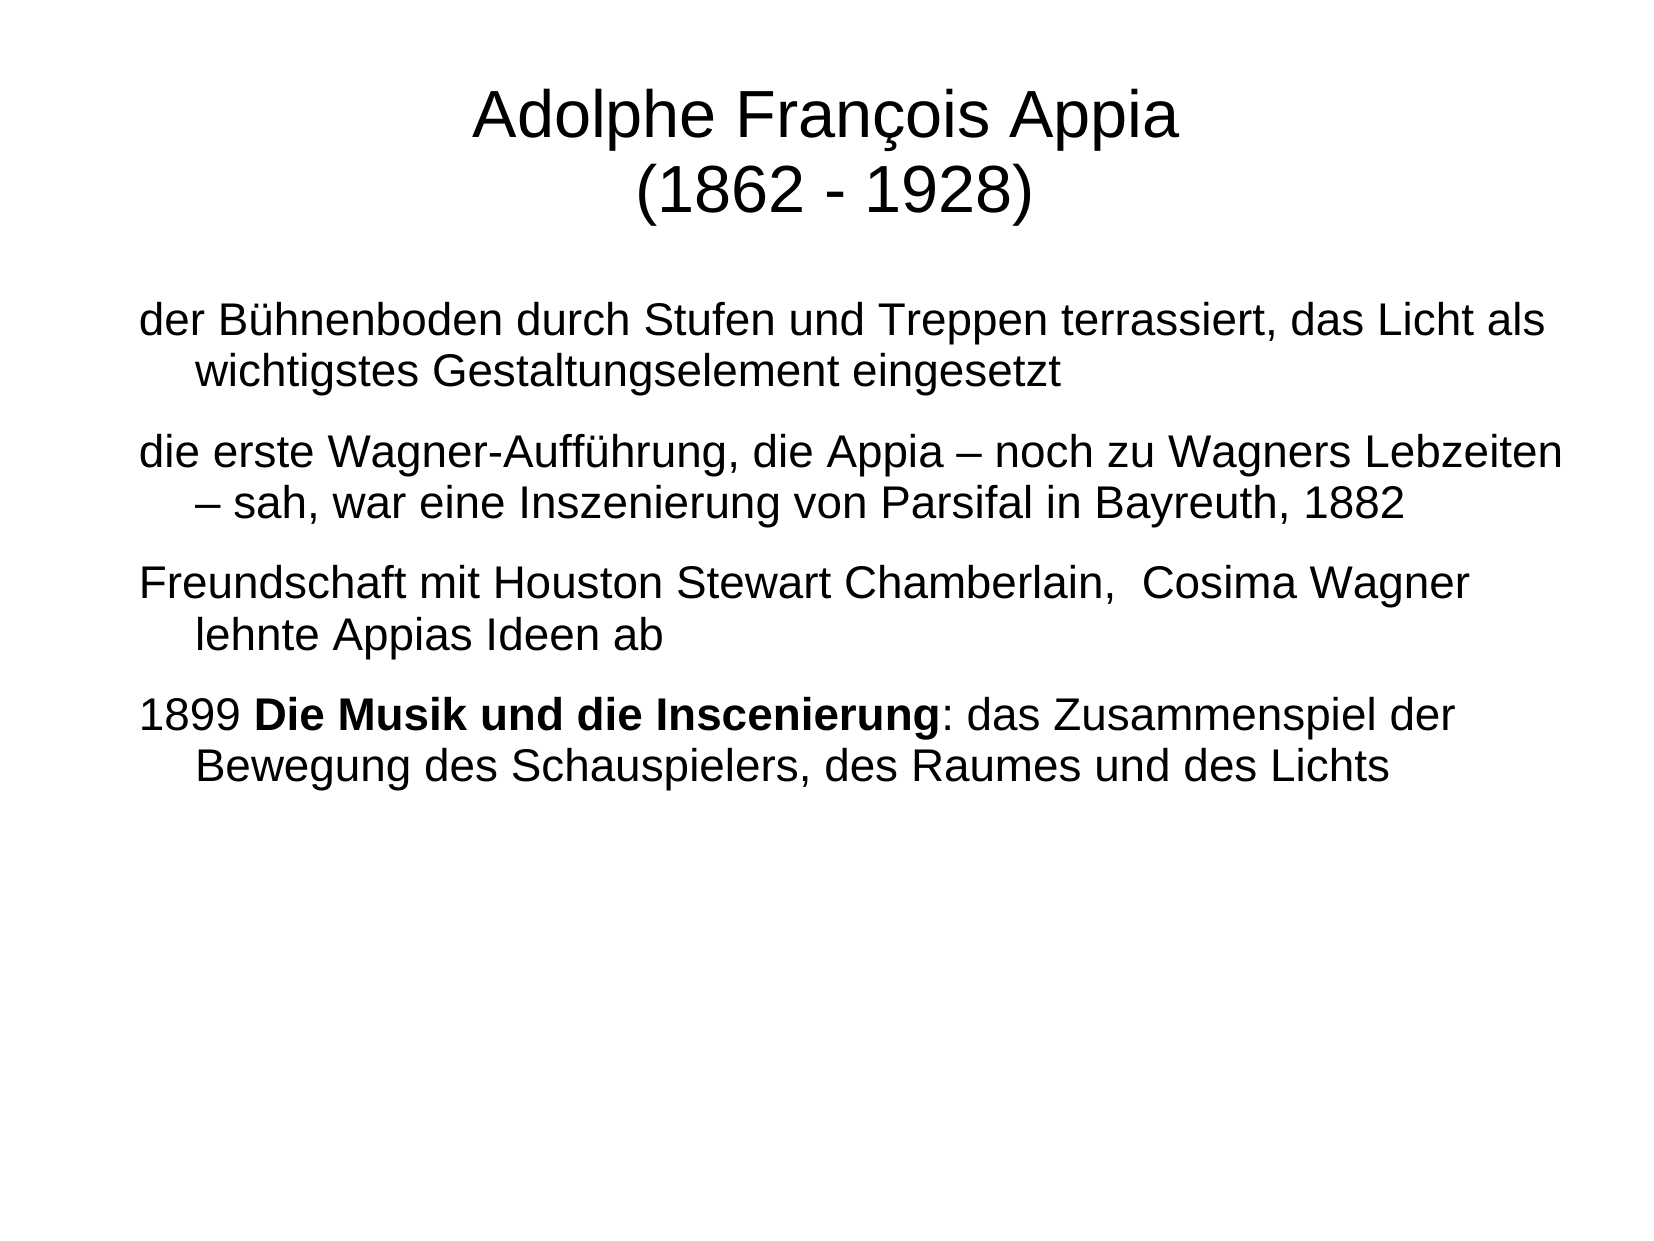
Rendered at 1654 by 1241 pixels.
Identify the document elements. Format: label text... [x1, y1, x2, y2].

list der Bühnenboden durch Stufen und Treppen terrassiert, das Licht als wichtigstes Gestaltungselement eingesetzt die erste Wagner-Aufführung, die Appia – noch zu Wagners Lebzeiten – sah, war eine Inszenierung von Parsifal in Bayreuth, 1882 Freundschaft mit Houston Stewart Chamberlain, Cosima Wagner lehnte Appias Ideen ab 1899 Die Musik und die Inscenierung: das Zusammenspiel der Bewegung des Schauspielers, des Raumes und des Lichts [82, 290, 1571, 1218]
title Adolphe François Appia (1862 - 1928) [82, 49, 1571, 257]
